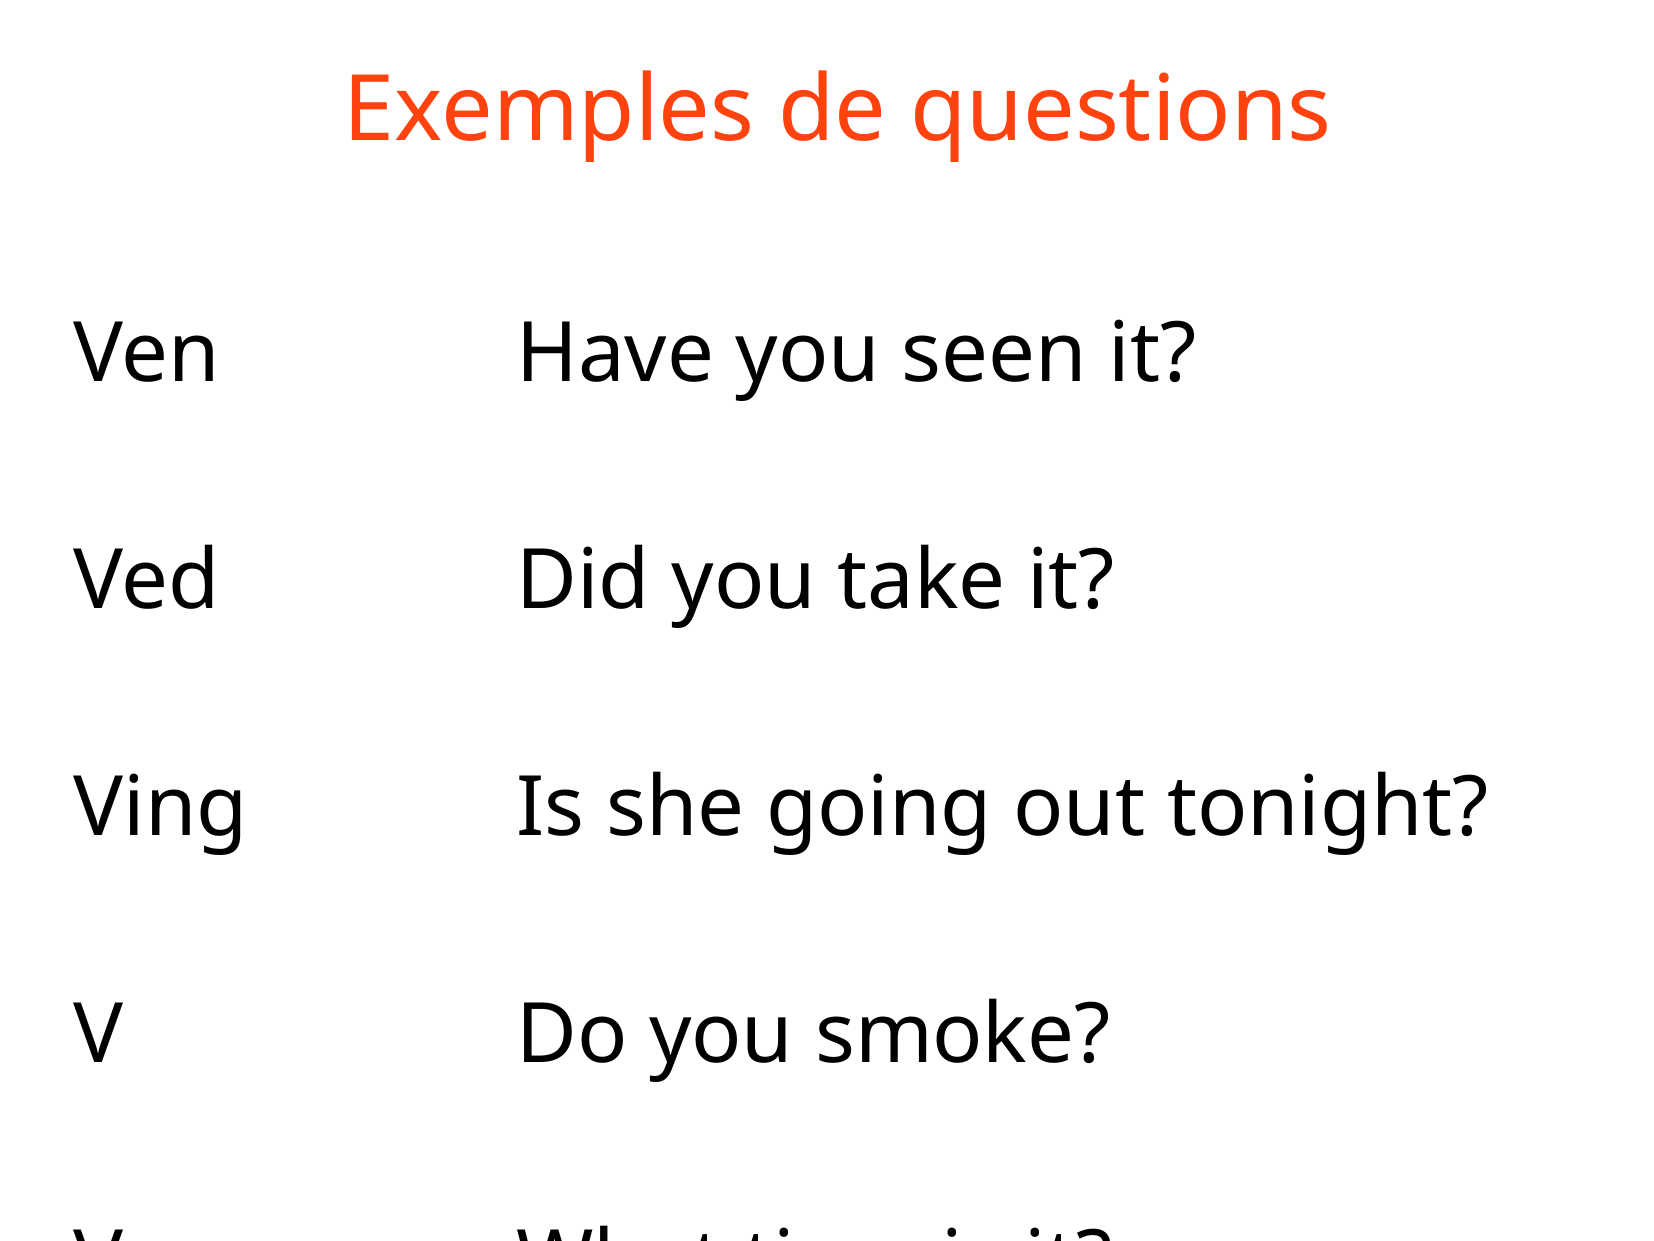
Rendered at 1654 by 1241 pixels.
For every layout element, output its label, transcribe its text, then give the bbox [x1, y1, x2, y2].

text_box Exemples de questions Ven Have you seen it? Ved Did you take it? Ving Is she going out tonight? V Do you smoke? Vs What time is it? [59, 35, 1642, 1241]
